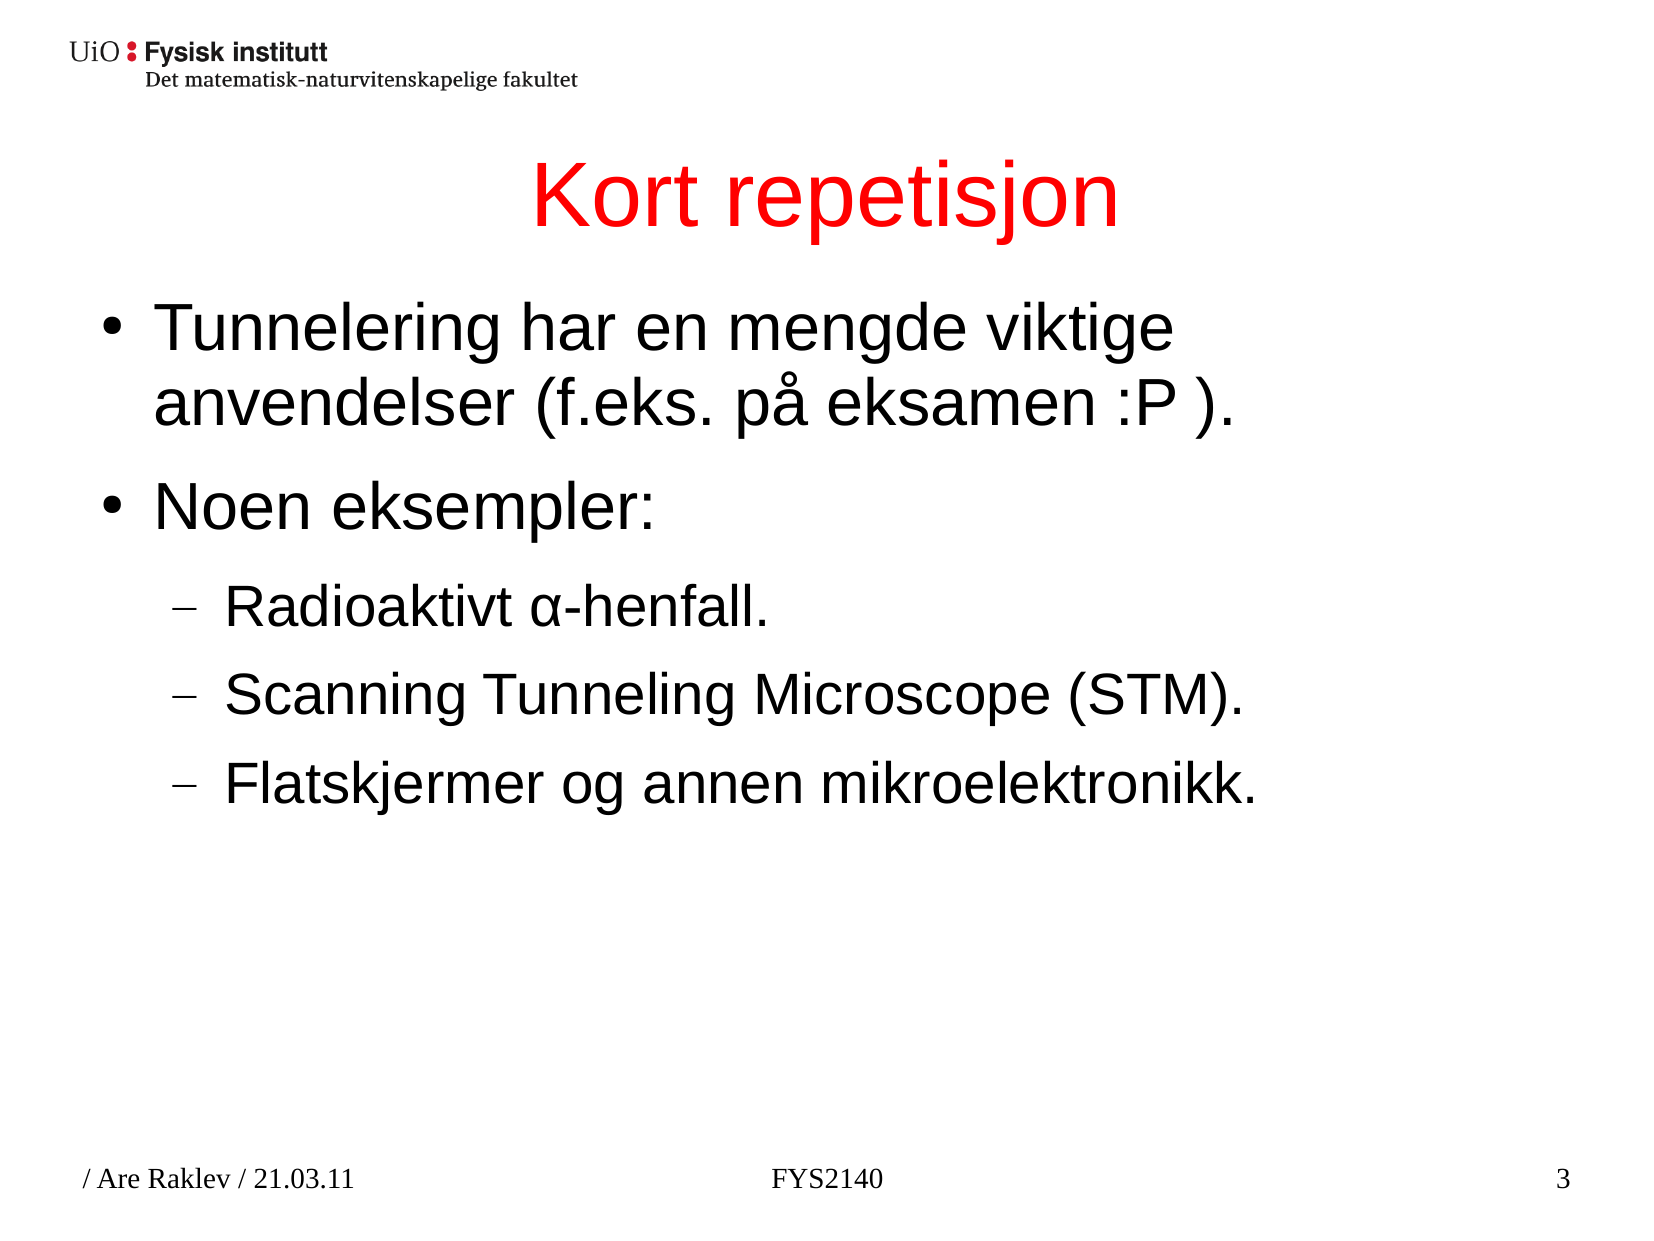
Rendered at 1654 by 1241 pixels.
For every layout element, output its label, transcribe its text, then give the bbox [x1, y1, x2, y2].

picture [68, 37, 581, 93]
list Tunnelering har en mengde viktige anvendelser (f.eks. på eksamen :P ). Noen eksempler: Radioaktivt α-henfall. Scanning Tunneling Microscope (STM). Flatskjermer og annen mikroelektronikk. [82, 290, 1501, 1094]
title Kort repetisjon [82, 90, 1571, 298]
